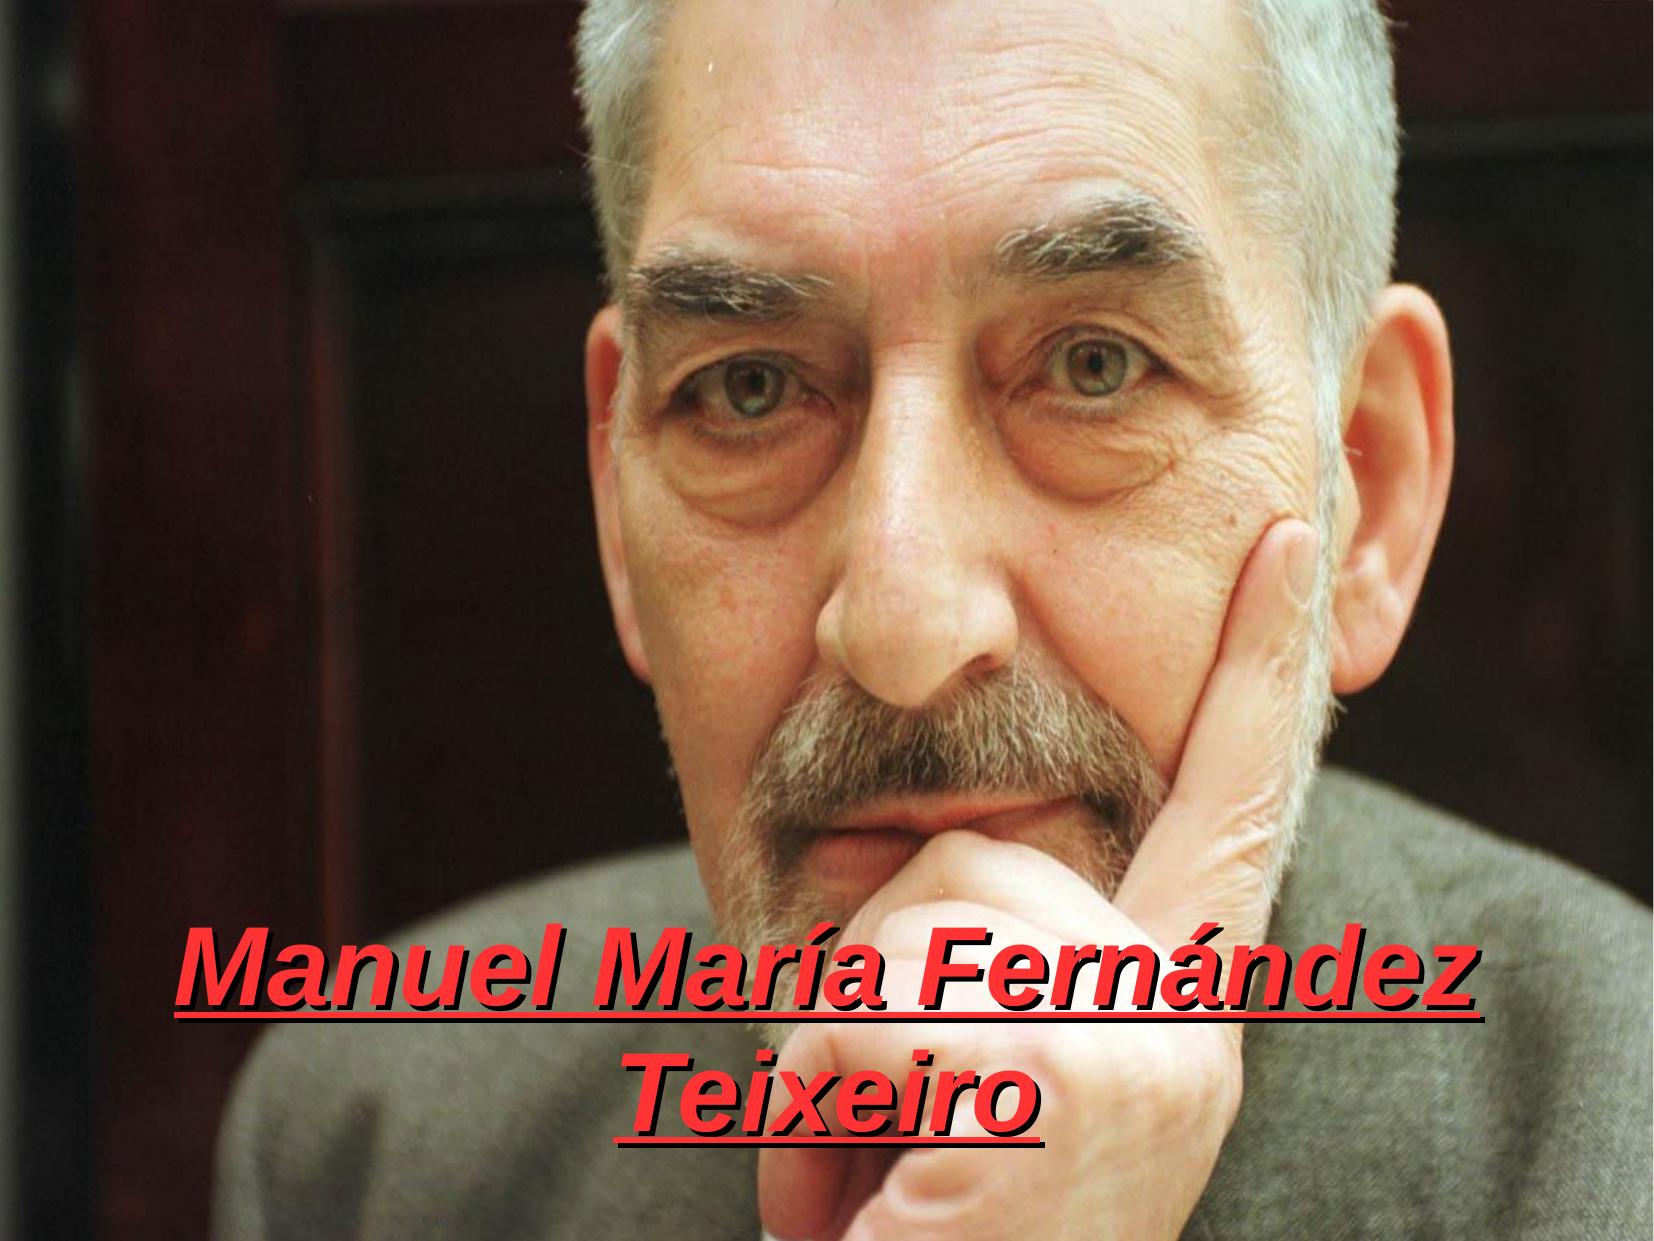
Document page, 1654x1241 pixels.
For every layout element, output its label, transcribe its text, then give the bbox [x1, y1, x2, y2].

picture [0, 0, 1654, 1241]
title Manuel María Fernández Teixeiro [82, 0, 1571, 1155]
